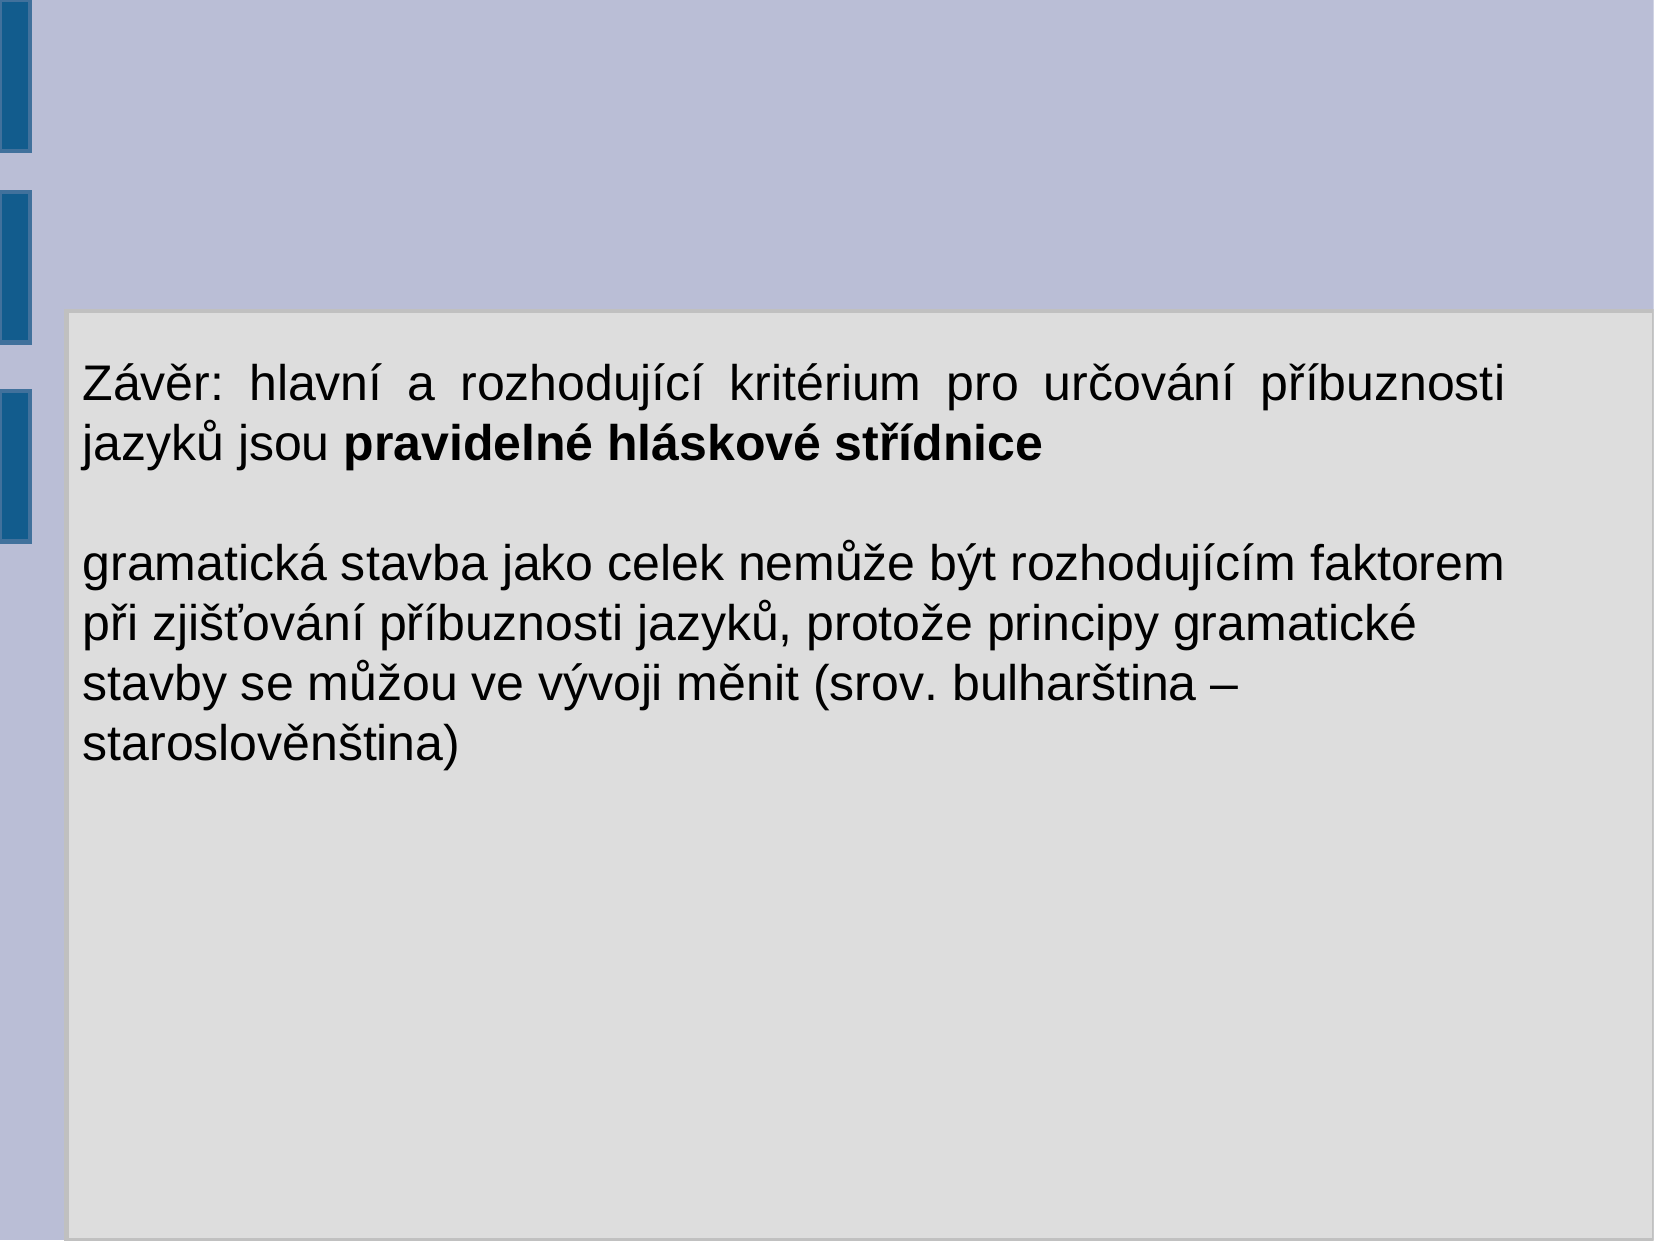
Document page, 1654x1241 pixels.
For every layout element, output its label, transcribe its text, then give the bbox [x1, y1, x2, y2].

list Závěr: hlavní a rozhodující kritérium pro určování příbuznosti jazyků jsou pravidelné hláskové střídnice gramatická stavba jako celek nemůže být rozhodujícím faktorem při zjišťování příbuznosti jazyků, protože principy gramatické stavby se můžou ve vývoji měnit (srov. bulharština – staroslověnština) [82, 290, 1571, 1109]
